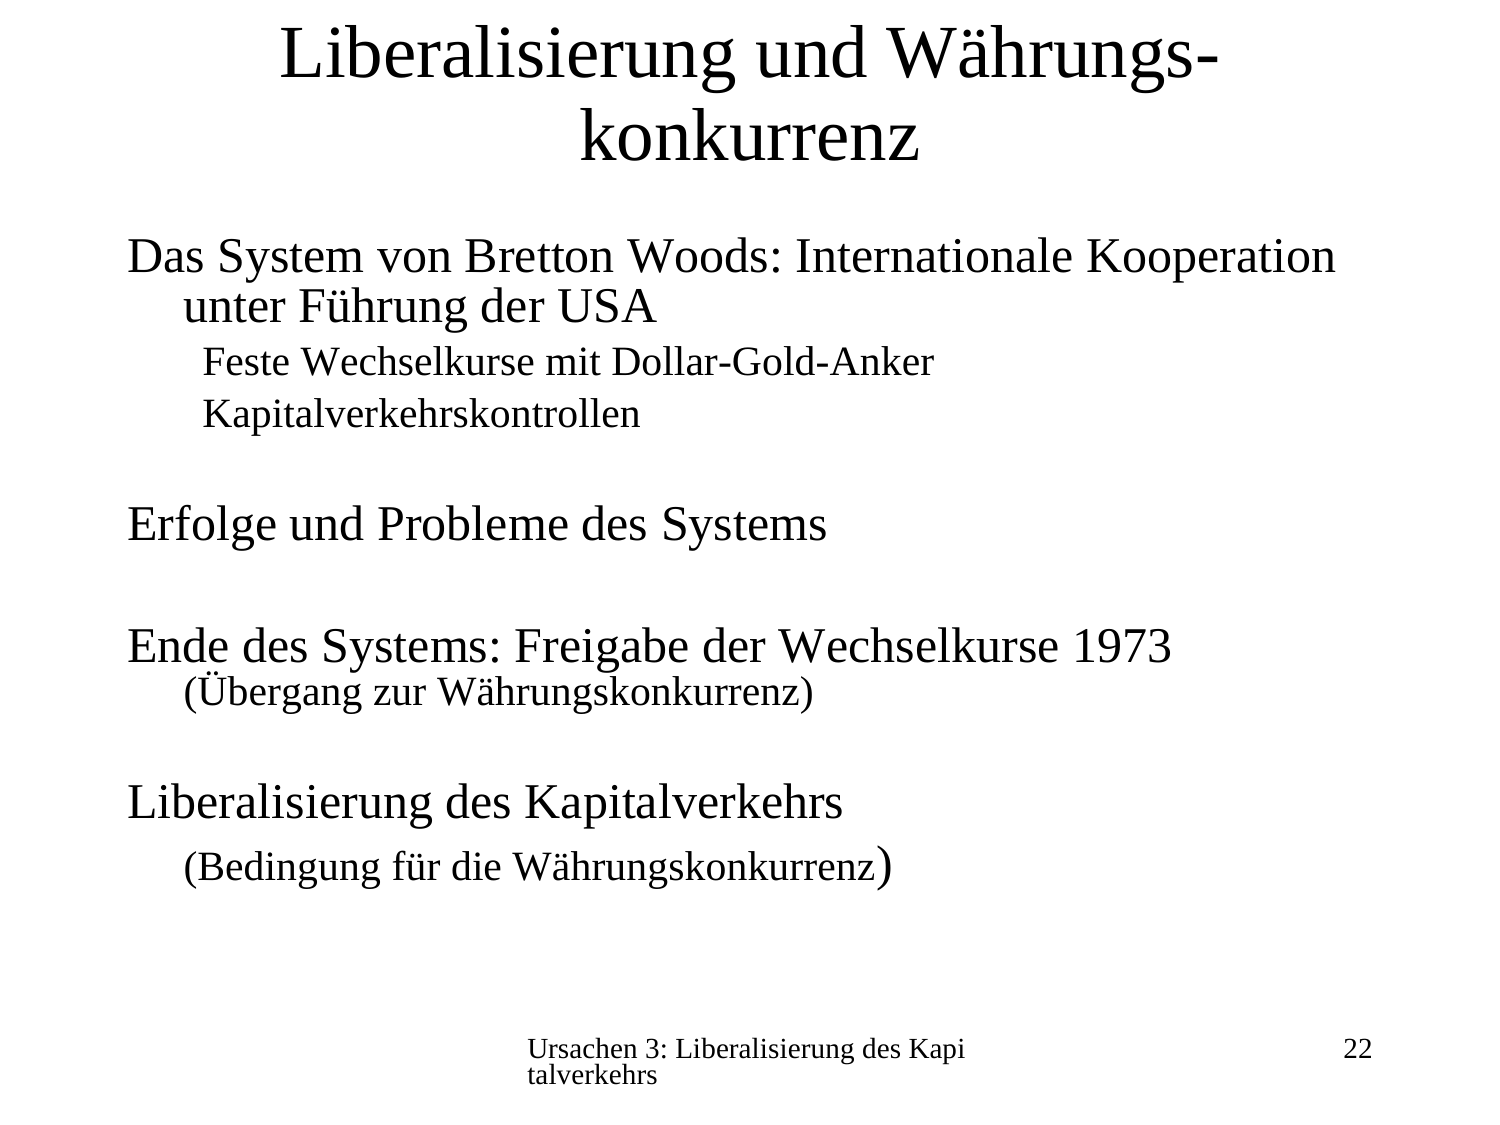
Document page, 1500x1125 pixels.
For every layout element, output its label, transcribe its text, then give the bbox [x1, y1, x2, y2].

list Das System von Bretton Woods: Internationale Kooperation unter Führung der USA Feste Wechselkurse mit Dollar-Gold-Anker Kapitalverkehrskontrollen Erfolge und Probleme des Systems Ende des Systems: Freigabe der Wechselkurse 1973 (Übergang zur Währungskonkurrenz) Liberalisierung des Kapitalverkehrs (Bedingung für die Währungskonkurrenz) [112, 224, 1375, 977]
title Liberalisierung und Währungs-konkurrenz [112, 0, 1388, 188]
